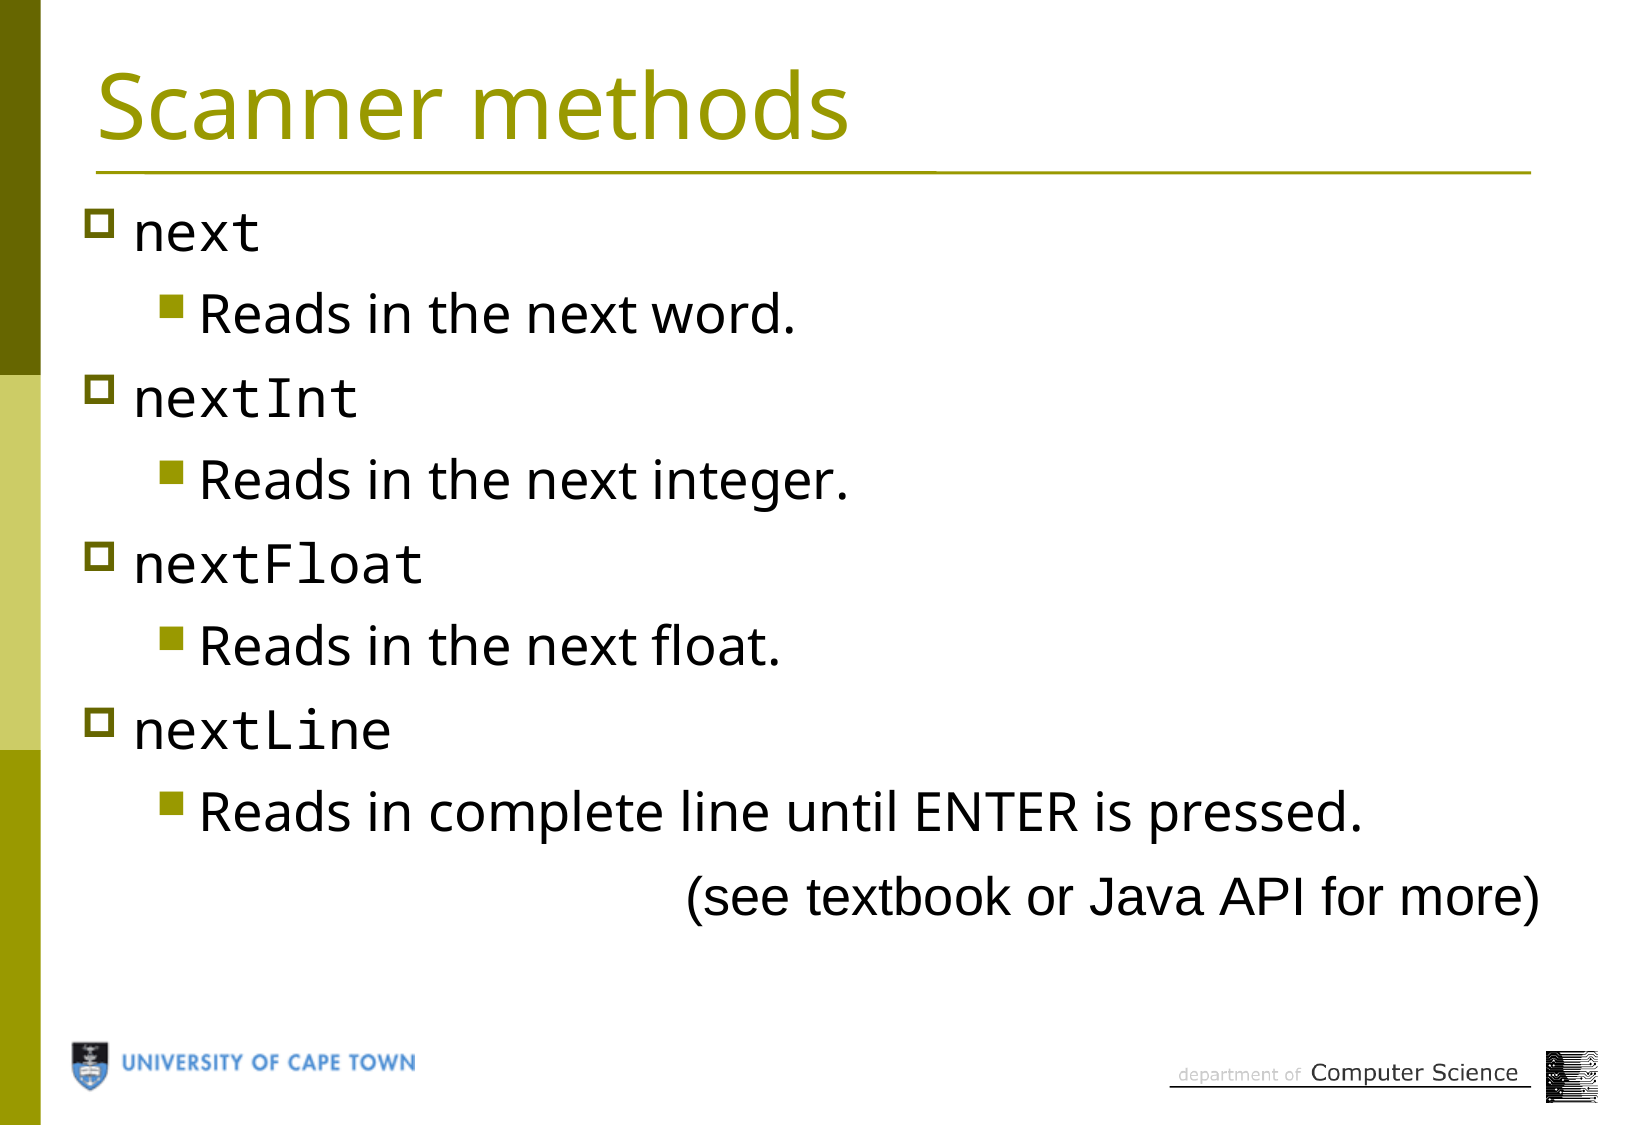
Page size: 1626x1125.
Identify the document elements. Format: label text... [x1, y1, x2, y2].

picture [1546, 1051, 1598, 1103]
title Scanner methods [81, 37, 1543, 180]
picture [61, 1024, 415, 1103]
text_box next Reads in the next word. nextInt Reads in the next integer. nextFloat Reads in the next float. nextLine Reads in complete line until ENTER is pressed. (see textbook or Java API for more)‏ [81, 196, 1543, 932]
picture [1169, 1043, 1532, 1091]
